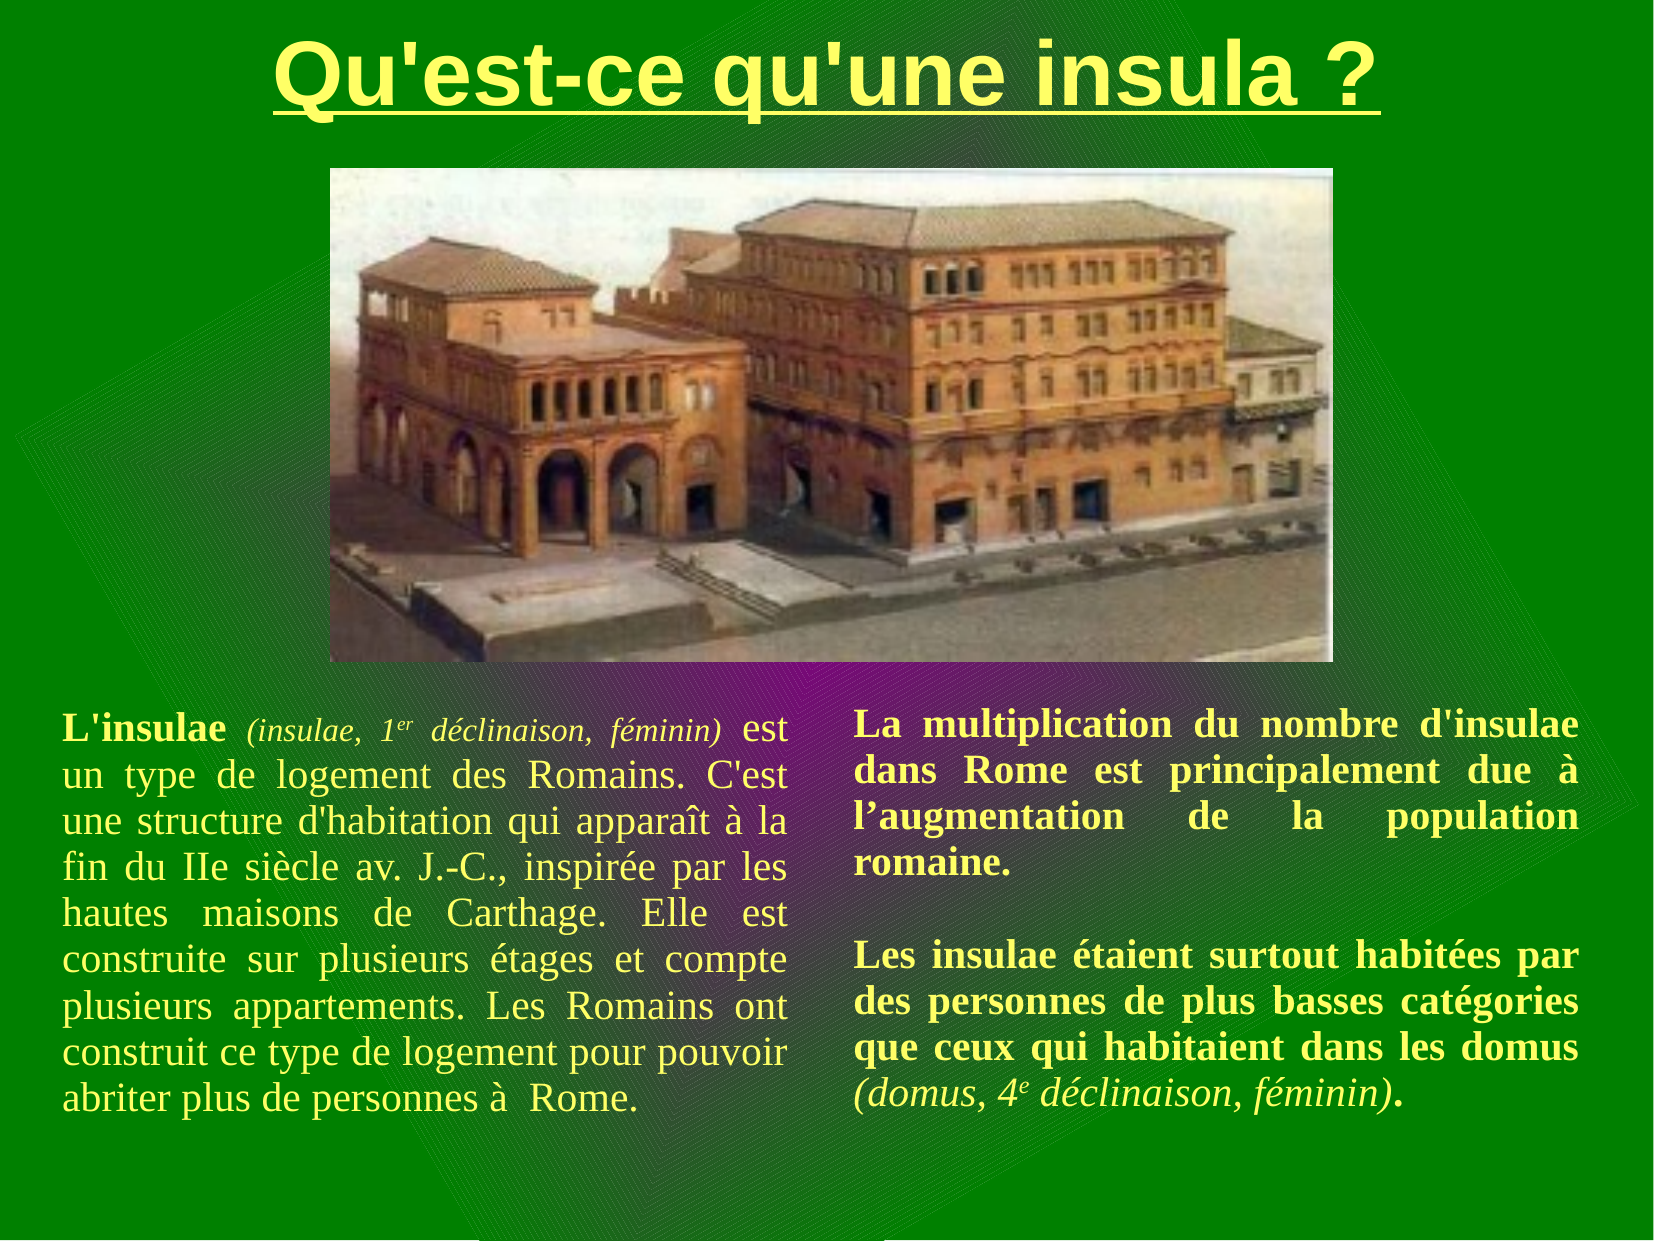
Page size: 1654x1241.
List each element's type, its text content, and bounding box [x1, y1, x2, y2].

text_box L'insulae (insulae, 1er déclinaison, féminin) est un type de logement des Romains. C'est une structure d'habitation qui apparaît à la fin du IIe siècle av. J.-C., inspirée par les hautes maisons de Carthage. Elle est construite sur plusieurs étages et compte plusieurs appartements. Les Romains ont construit ce type de logement pour pouvoir abriter plus de personnes à Rome. [47, 697, 804, 1193]
picture [330, 168, 1333, 662]
title Qu'est-ce qu'une insula ? [82, 0, 1571, 178]
text_box La multiplication du nombre d'insulae dans Rome est principalement due à l’augmentation de la population romaine. Les insulae étaient surtout habitées par des personnes de plus basses catégories que ceux qui habitaient dans les domus (domus, 4e déclinaison, féminin). [838, 692, 1595, 1134]
